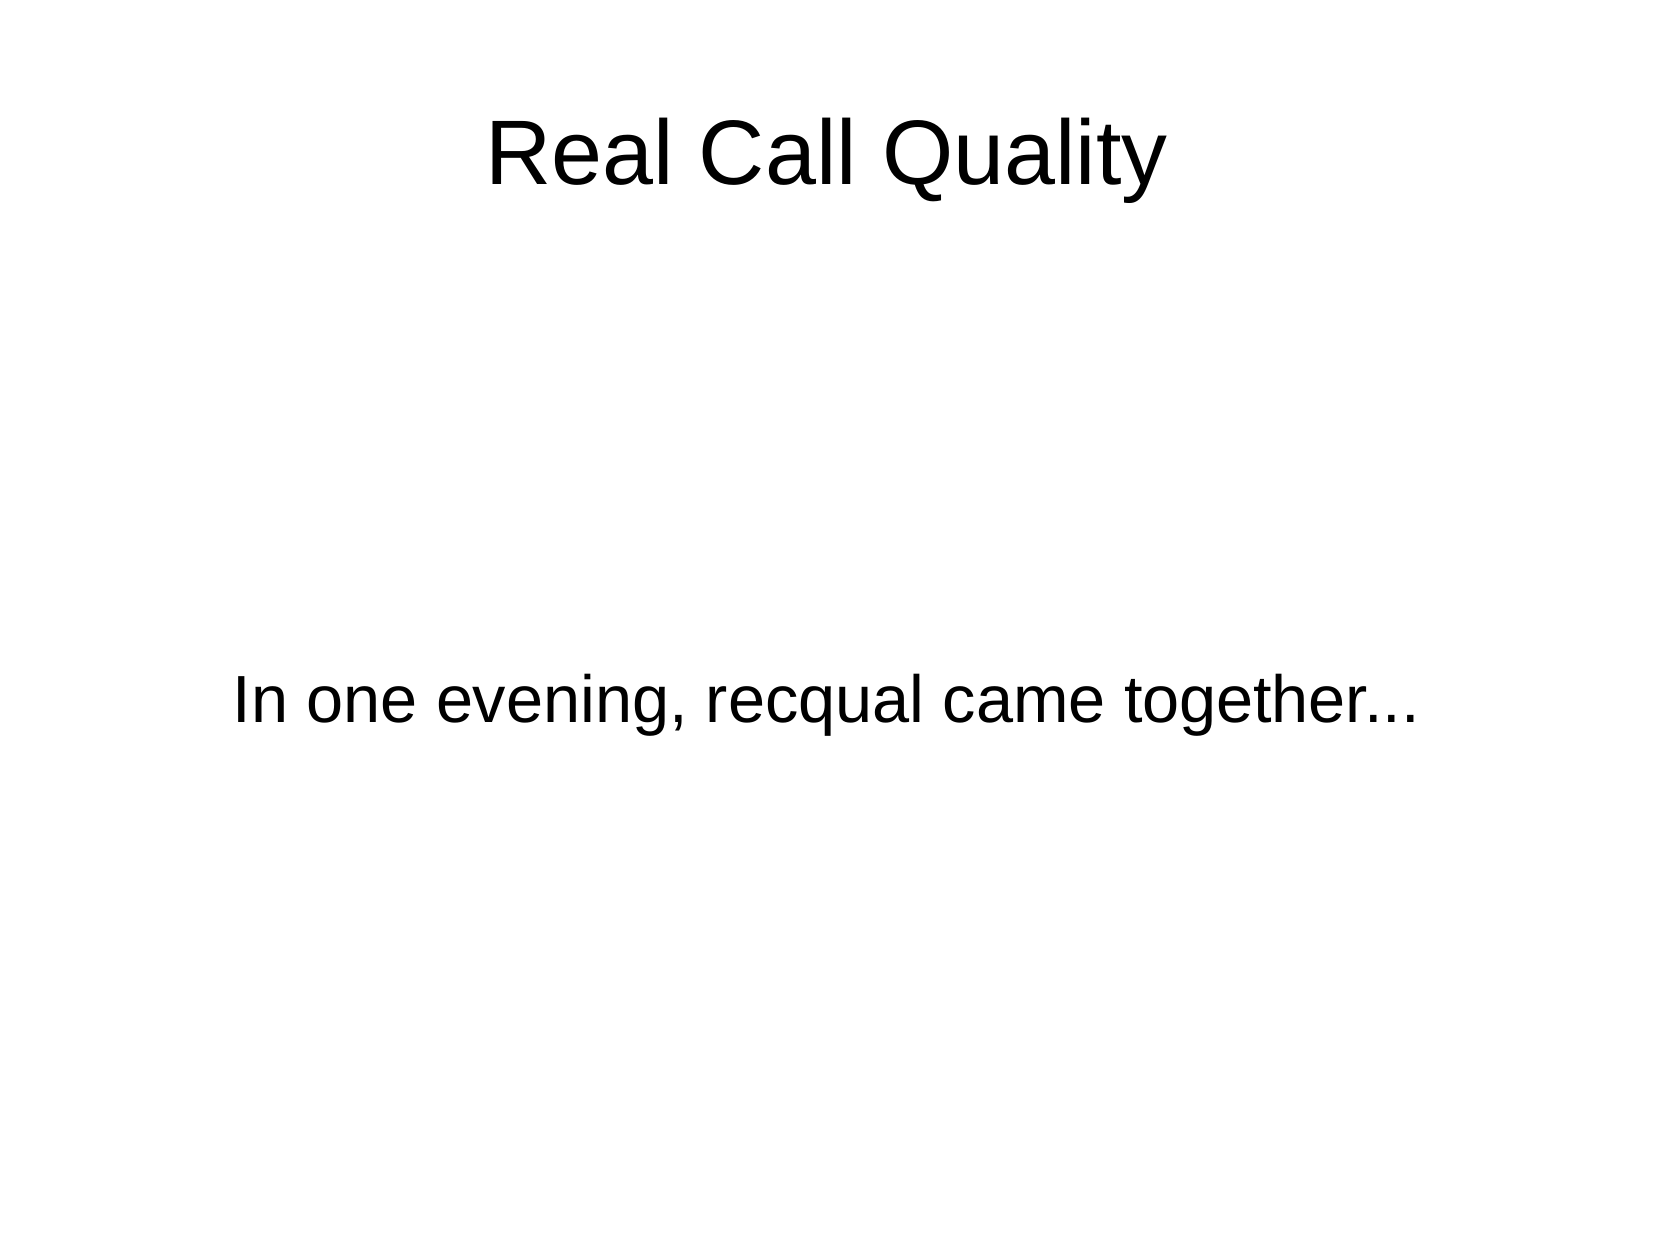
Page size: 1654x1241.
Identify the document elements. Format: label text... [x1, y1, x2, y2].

subtitle In one evening, recqual came together... [82, 297, 1571, 1102]
title Real Call Quality [82, 49, 1571, 257]
